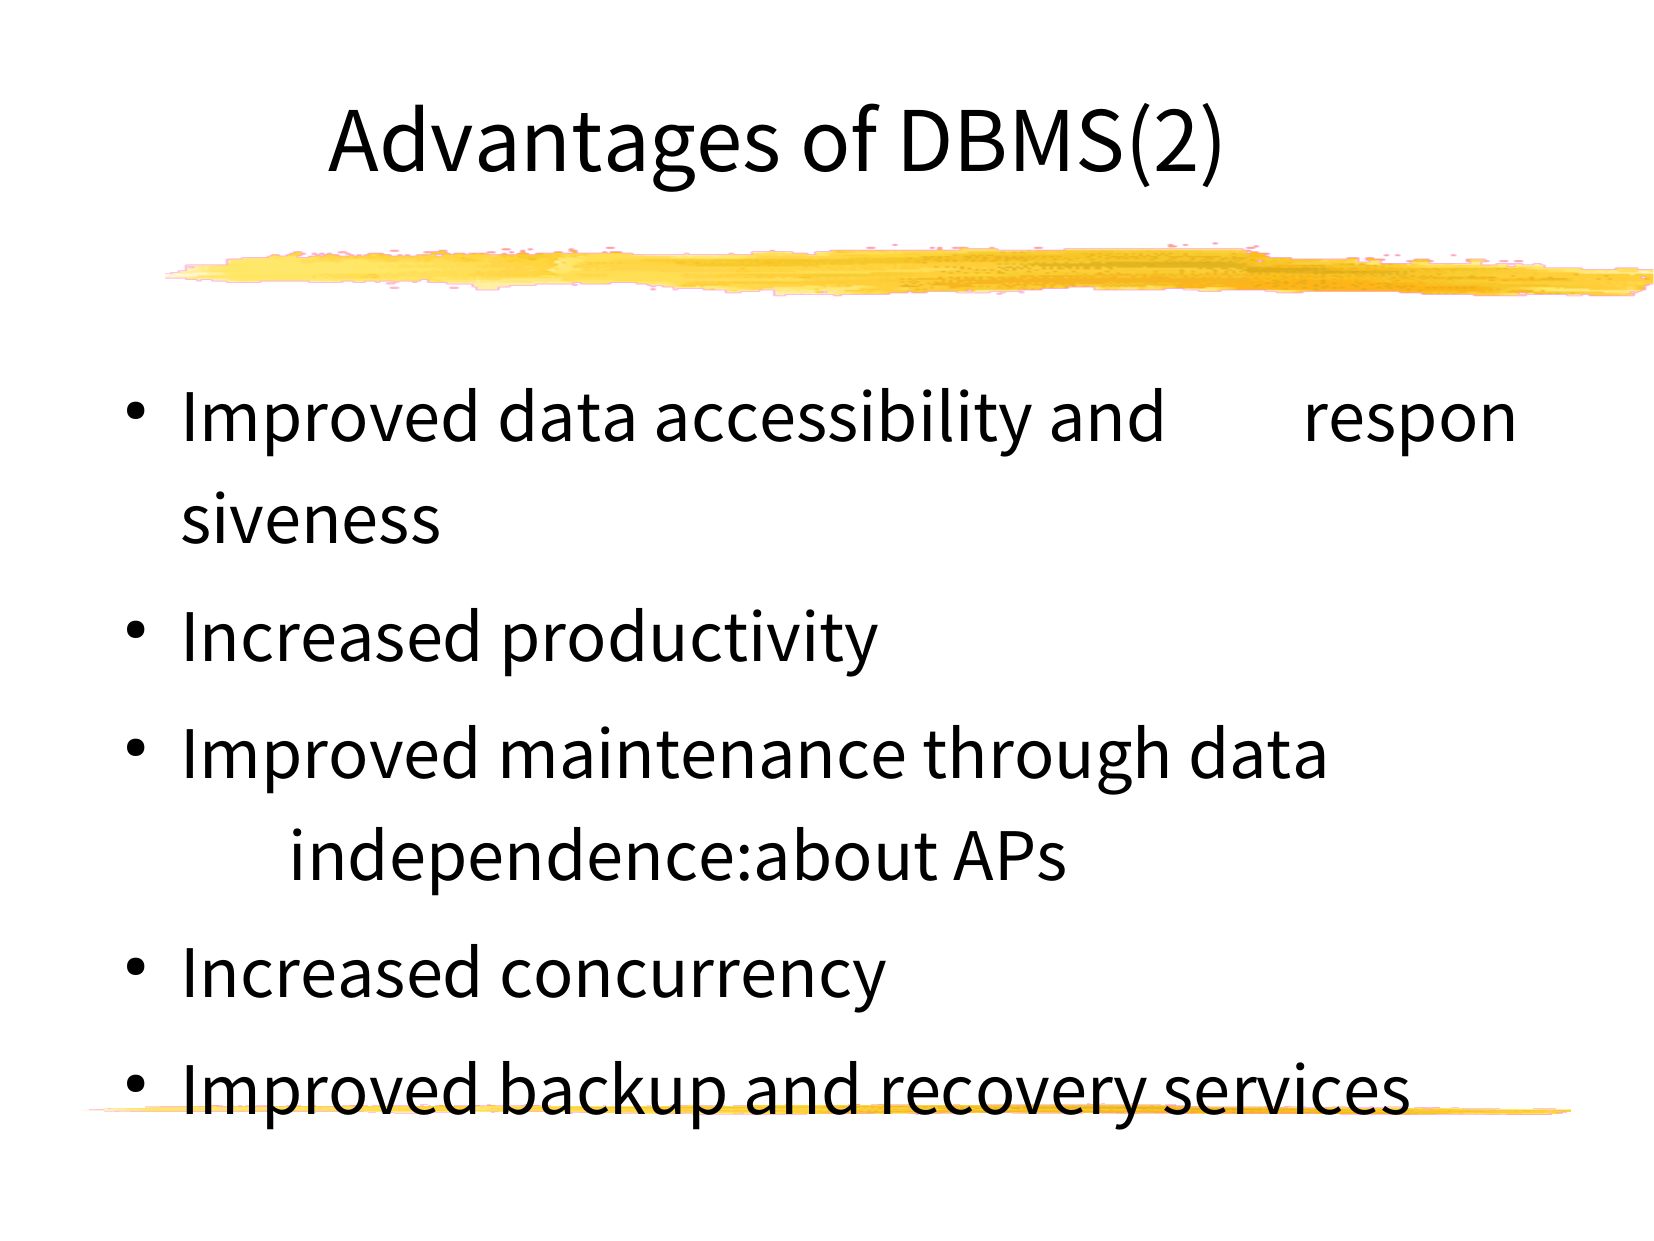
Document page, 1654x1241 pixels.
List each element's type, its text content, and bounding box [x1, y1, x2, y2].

picture [451, 1103, 469, 1110]
picture [1133, 1102, 1571, 1117]
title Advantages of DBMS(2) [76, 28, 1482, 235]
picture [165, 237, 1654, 308]
list Improved data accessibility and responsiveness Increased productivity Improved maintenance through data independence:about APs Increased concurrency Improved backup and recovery services [124, 358, 1530, 1103]
picture [339, 1103, 357, 1110]
picture [658, 1103, 674, 1110]
picture [753, 1103, 769, 1110]
picture [273, 1103, 693, 1117]
picture [548, 1103, 564, 1110]
picture [273, 1103, 291, 1110]
picture [986, 1103, 1004, 1110]
picture [832, 1103, 850, 1110]
picture [699, 1103, 717, 1110]
picture [82, 1102, 267, 1117]
picture [509, 1103, 527, 1110]
picture [699, 1103, 1128, 1117]
